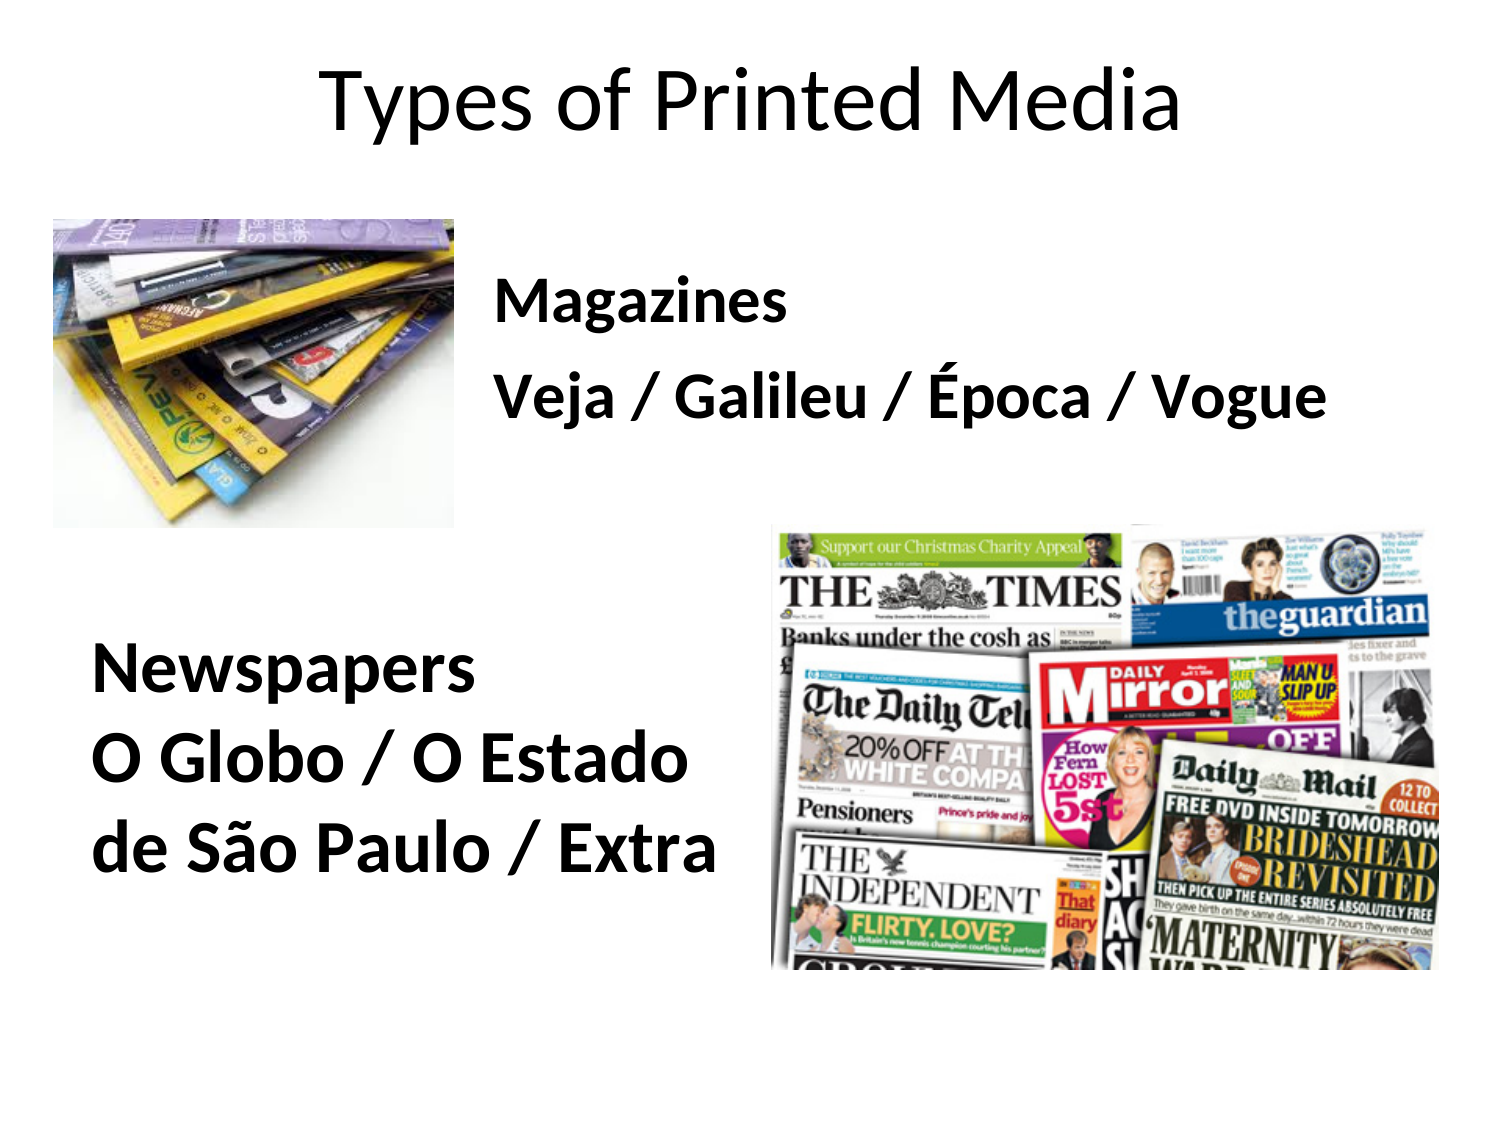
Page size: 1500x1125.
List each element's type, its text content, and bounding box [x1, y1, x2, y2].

picture [53, 219, 454, 528]
picture [771, 524, 1439, 970]
text_box Magazines Veja / Galileu / Época / Vogue [478, 248, 1500, 528]
text_box Types of Printed Media [76, 0, 1427, 188]
text_box Newspapers O Globo / O Estado de São Paulo / Extra [76, 609, 739, 986]
